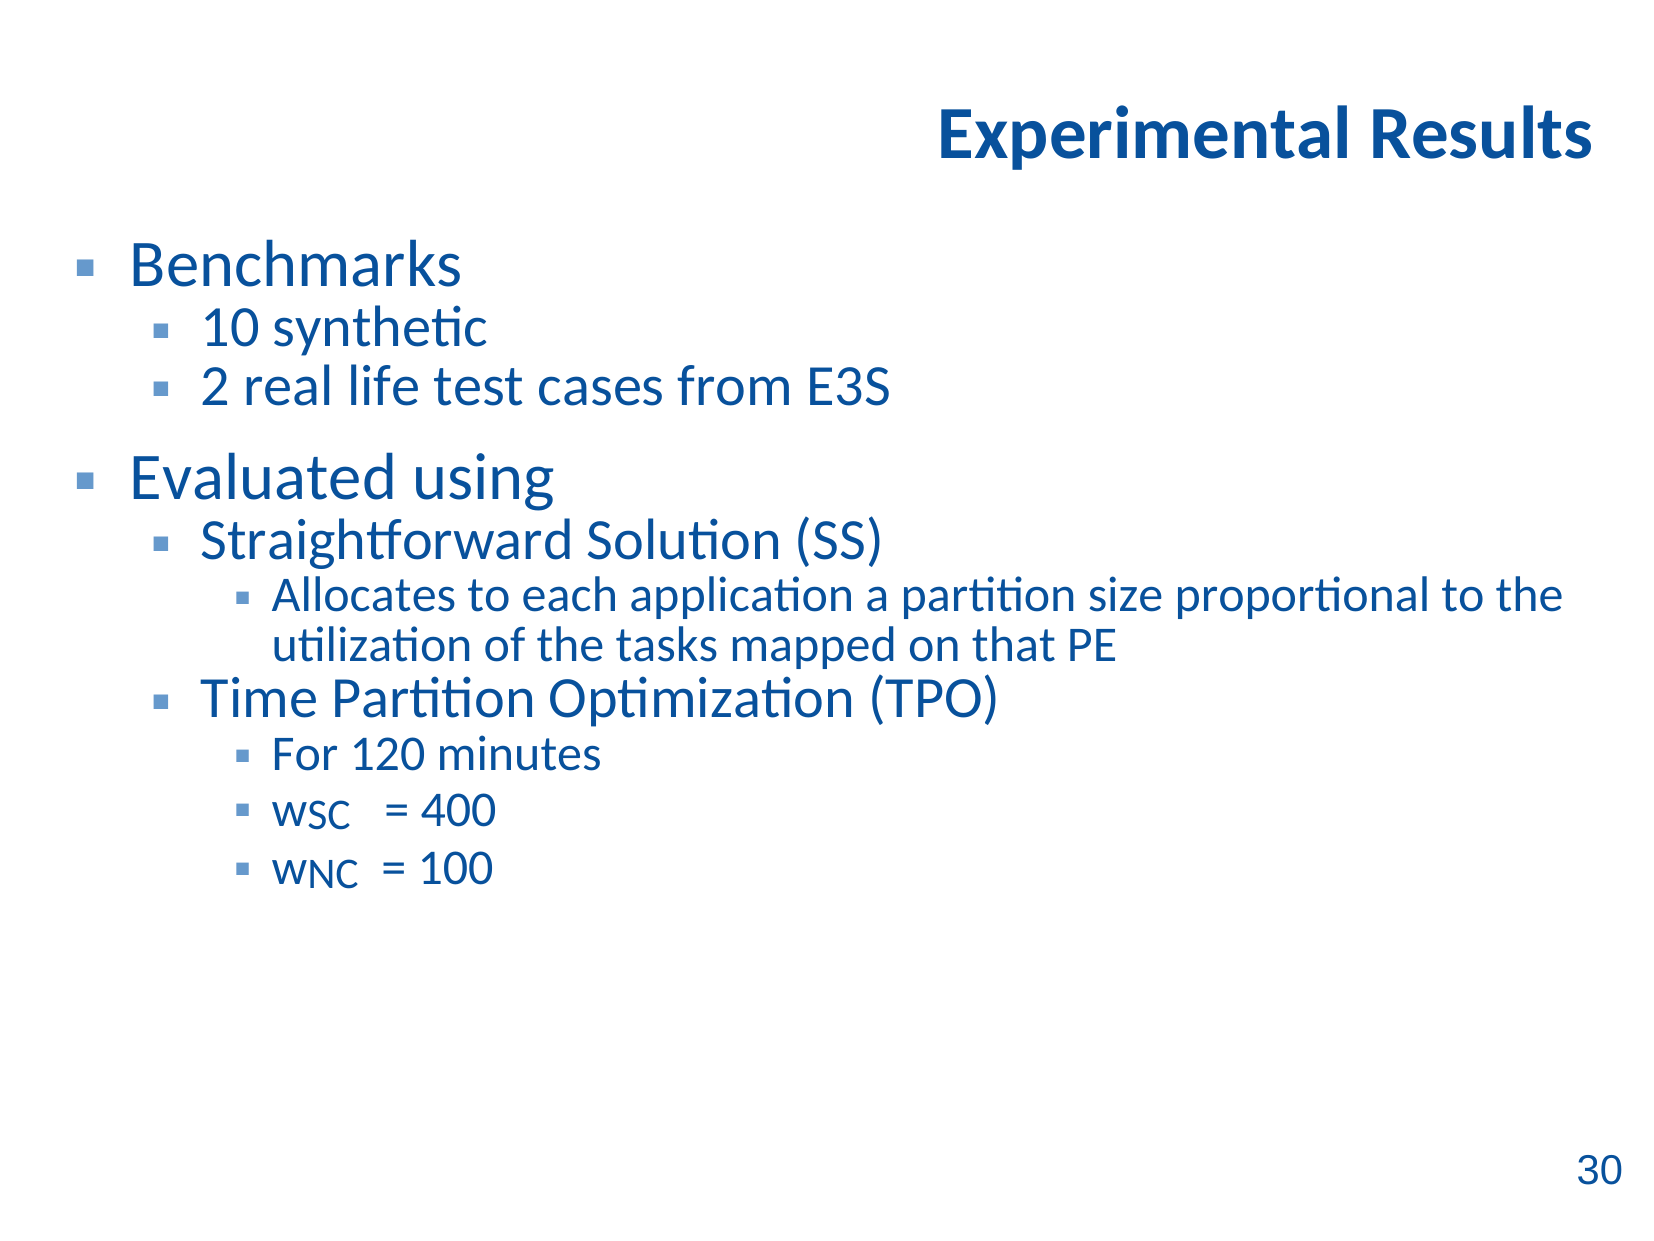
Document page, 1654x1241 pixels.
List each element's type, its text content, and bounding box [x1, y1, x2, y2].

title Experimental Results [0, 0, 1595, 178]
list Benchmarks 10 synthetic 2 real life test cases from E3S Evaluated using Straightforward Solution (SS) Allocates to each application a partition size proportional to the utilization of the tasks mapped on that PE Time Partition Optimization (TPO) For 120 minutes wSC = 400 wNC = 100 [59, 236, 1595, 1167]
